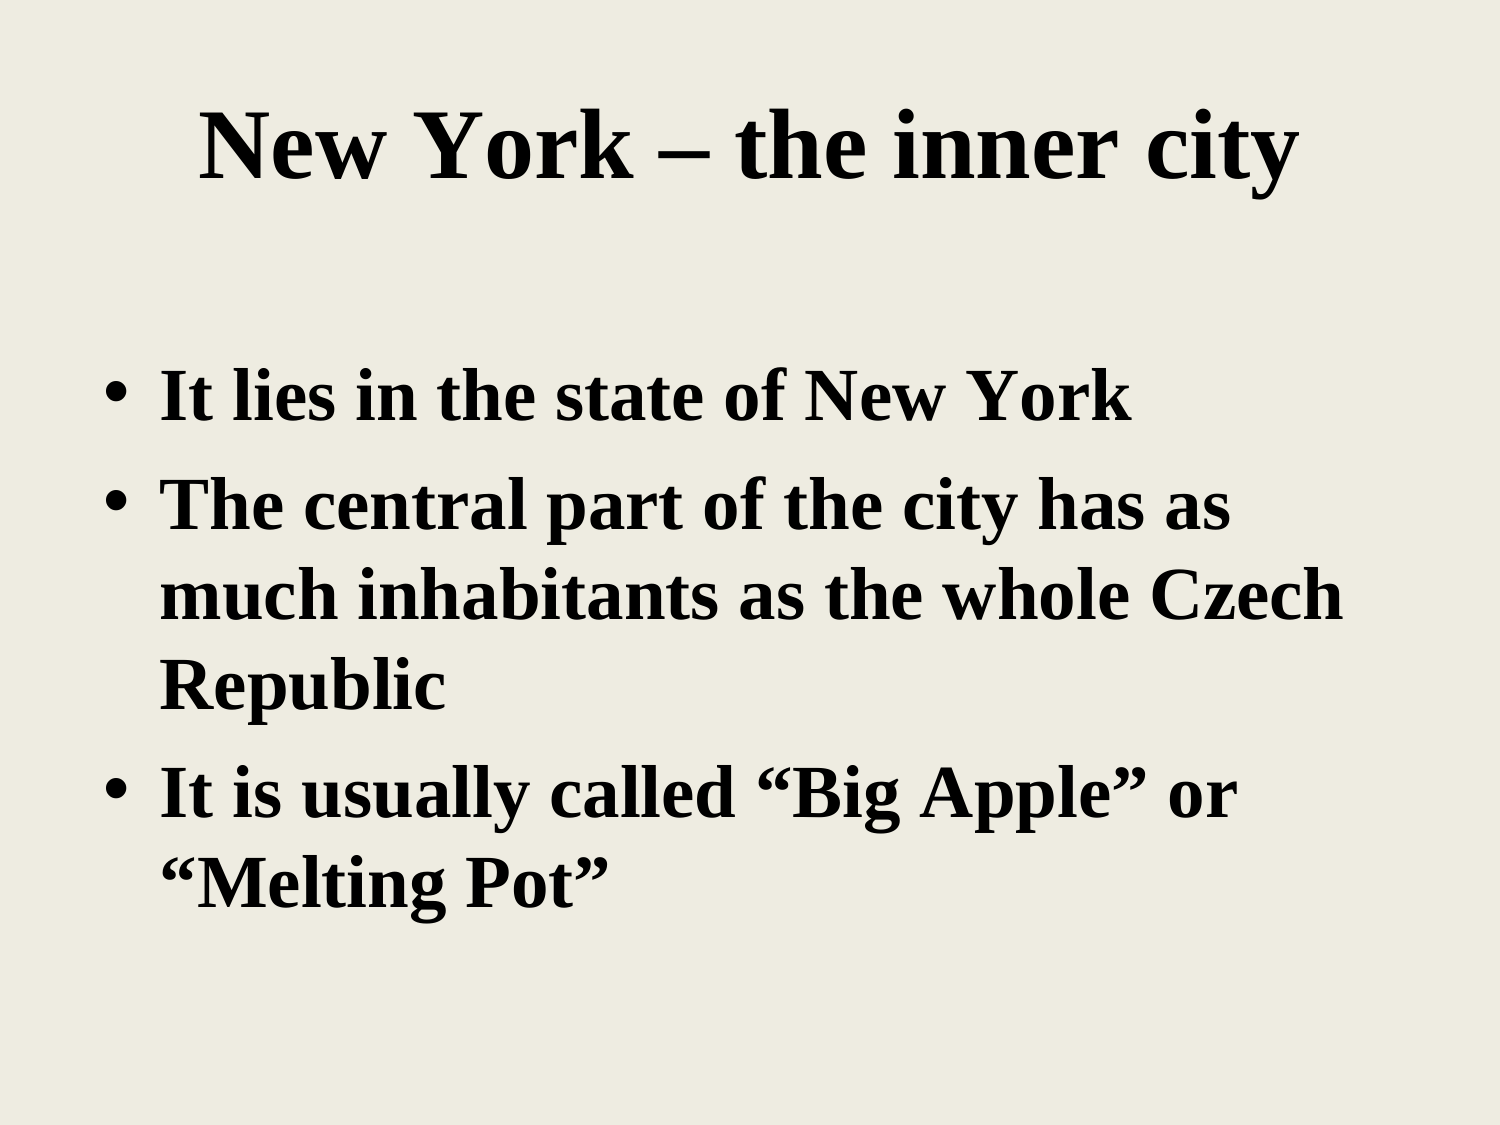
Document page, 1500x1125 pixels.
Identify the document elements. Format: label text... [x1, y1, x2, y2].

list It lies in the state of New York The central part of the city has as much inhabitants as the whole Czech Republic It is usually called “Big Apple” or “Melting Pot” [88, 338, 1439, 1125]
title New York – the inner city [75, 45, 1426, 233]
